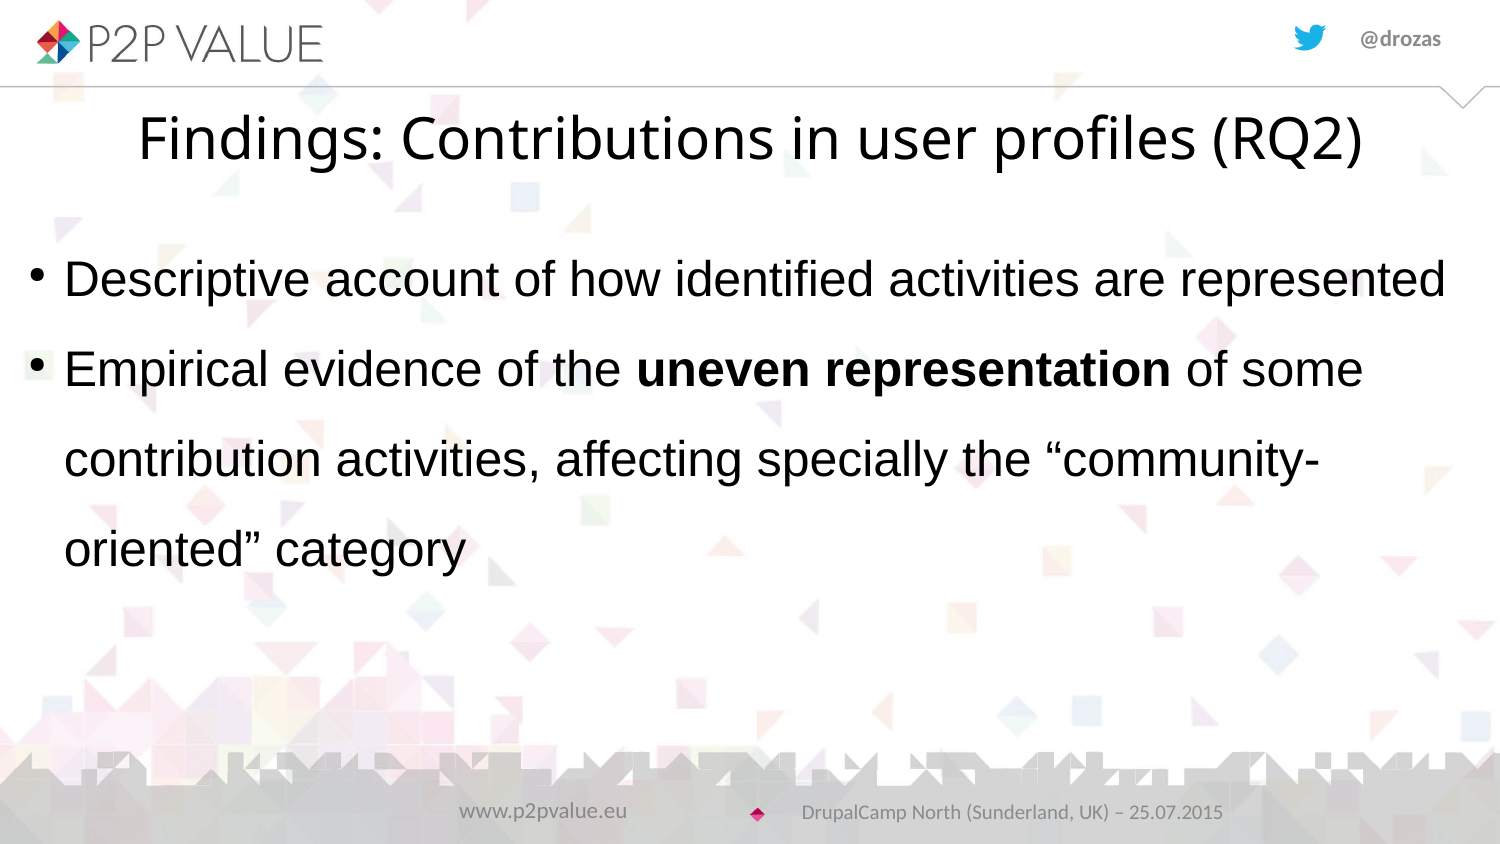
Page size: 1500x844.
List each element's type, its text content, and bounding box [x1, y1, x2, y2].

text_box www.p2pvalue.eu [453, 789, 672, 829]
picture [0, 0, 1500, 92]
subtitle Descriptive account of how identified activities are represented Empirical evidence of the uneven representation of some contribution activities, affecting specially the “community-oriented” category [15, 210, 1496, 766]
text_box @drozas [1333, 15, 1455, 60]
picture [0, 181, 1500, 844]
text_box DrupalCamp North (Sunderland, UK) – 25.07.2015 [788, 788, 1481, 834]
title Findings: Contributions in user profiles (RQ2) [0, 92, 1500, 181]
